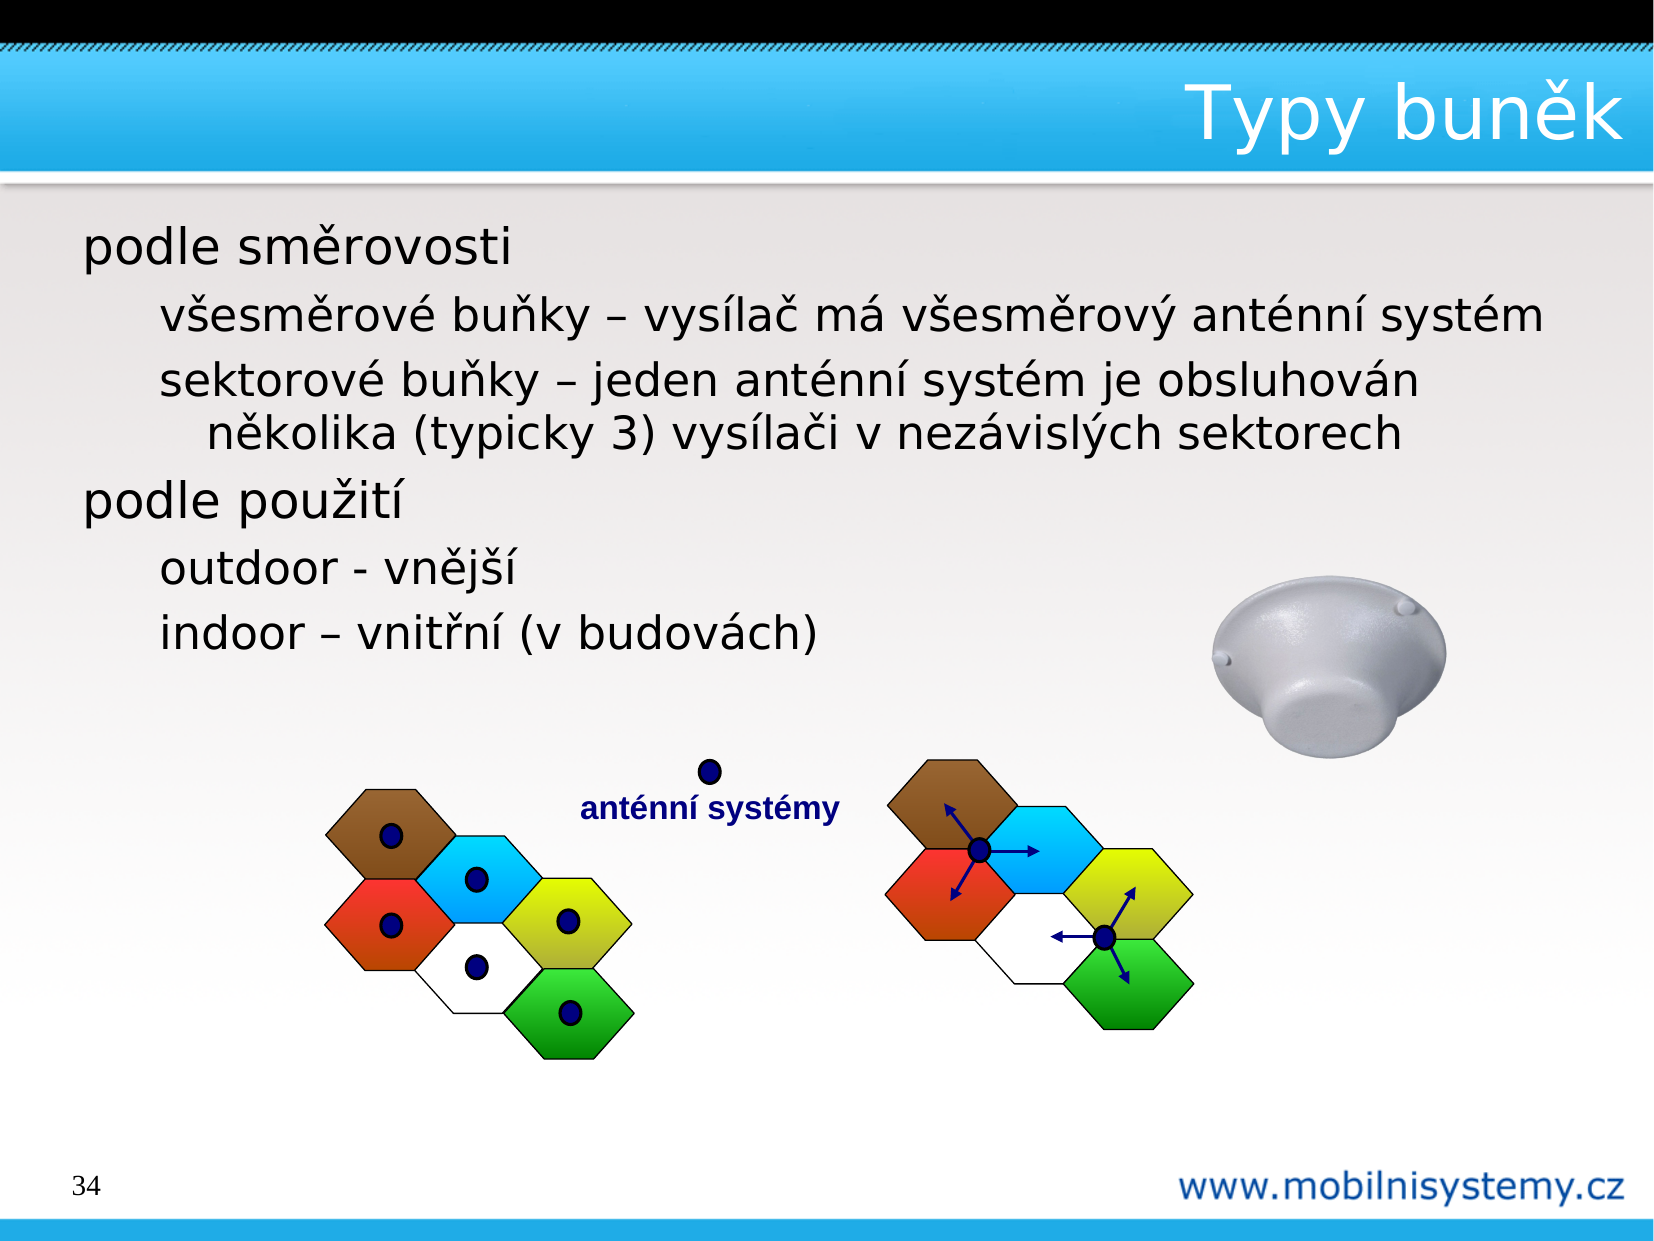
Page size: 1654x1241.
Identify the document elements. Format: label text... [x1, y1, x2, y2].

picture [0, 0, 1654, 1241]
title Typy buněk [29, 49, 1625, 178]
text_box [1093, 926, 1115, 950]
list podle směrovosti všesměrové buňky – vysílač má všesměrový anténní systém sektorové buňky – jeden anténní systém je obsluhován několika (typicky 3) vysílači v nezávislých sektorech podle použití outdoor - vnější indoor – vnitřní (v budovách) [64, 218, 1565, 1093]
text_box [968, 838, 990, 862]
